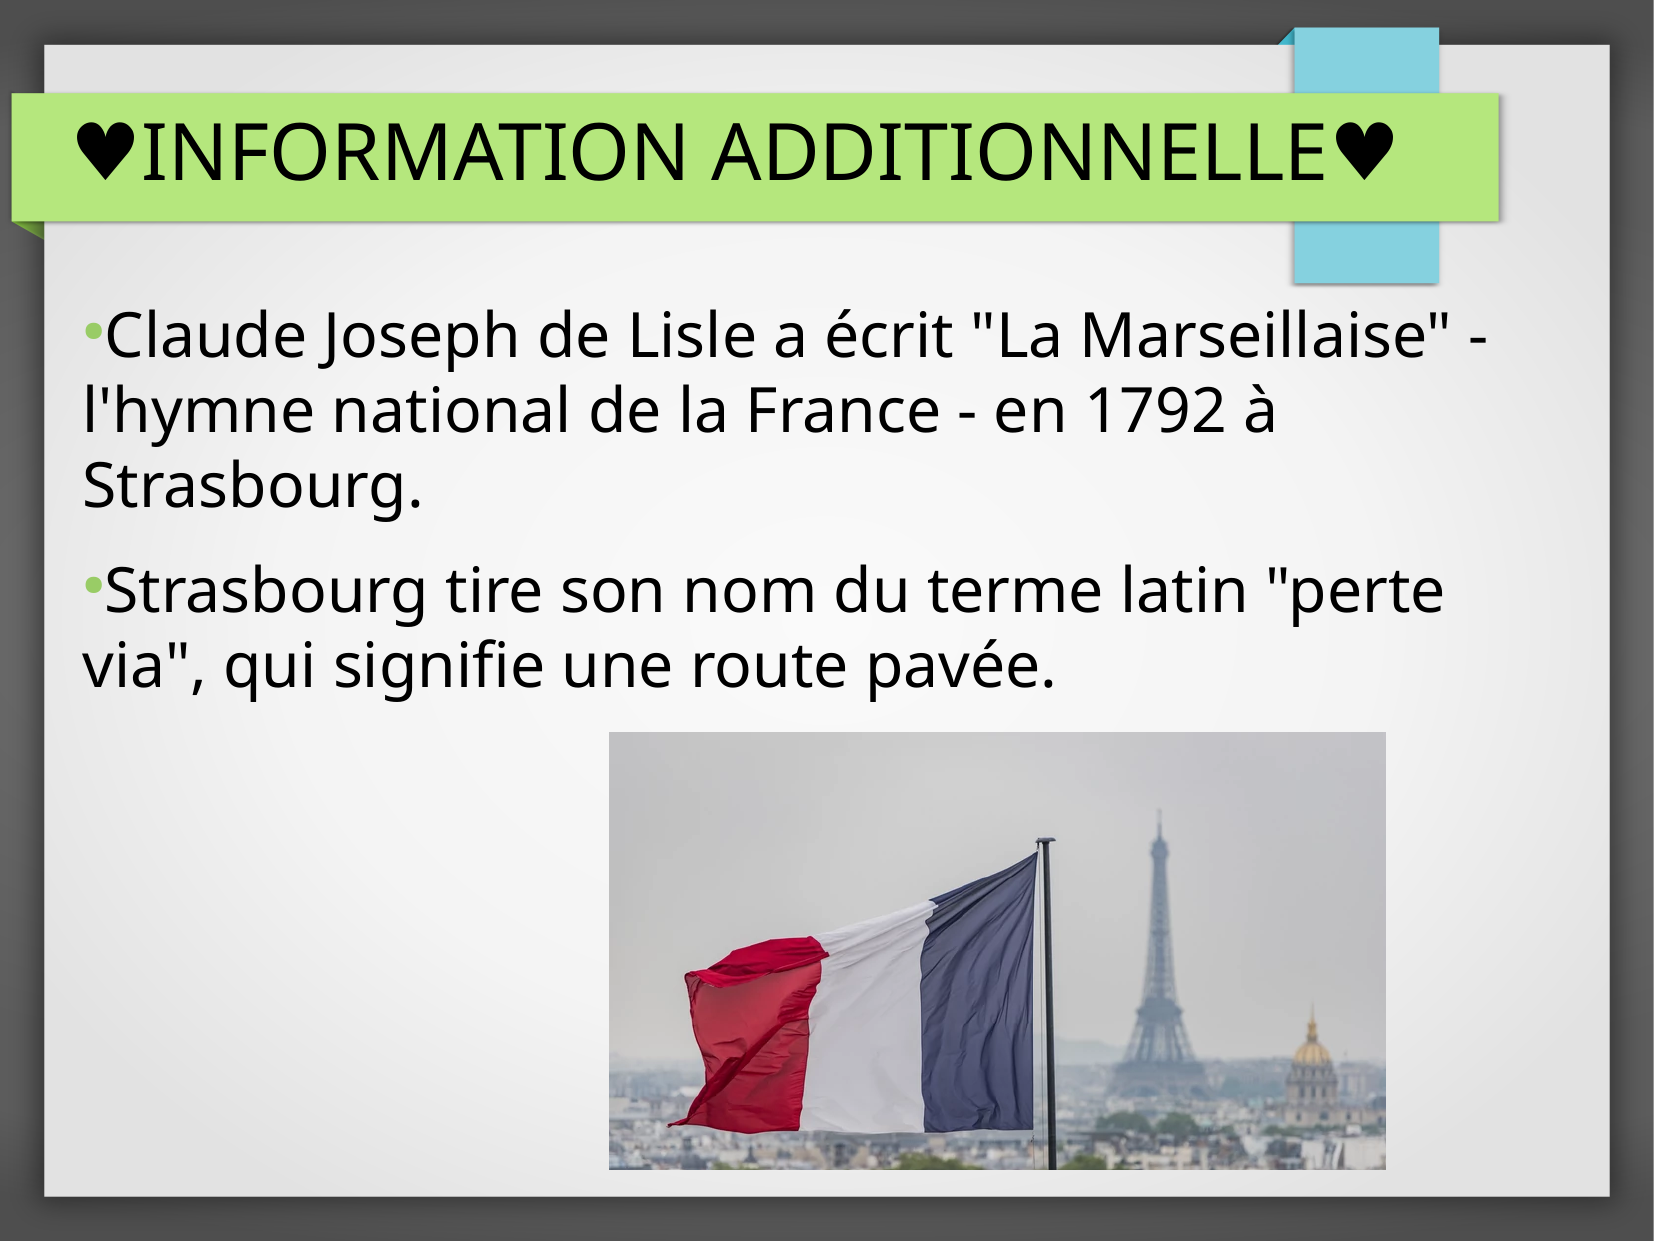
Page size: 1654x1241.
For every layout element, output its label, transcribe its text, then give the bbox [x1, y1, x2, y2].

picture [609, 732, 1386, 1170]
title ♥INFORMATION ADDITIONNELLE♥ [70, 23, 1524, 454]
list Claude Joseph de Lisle a écrit "La Marseillaise" - l'hymne national de la France - en 1792 à Strasbourg. Strasbourg tire son nom du terme latin "perte via", qui signifie une route pavée. [82, 295, 1571, 1015]
